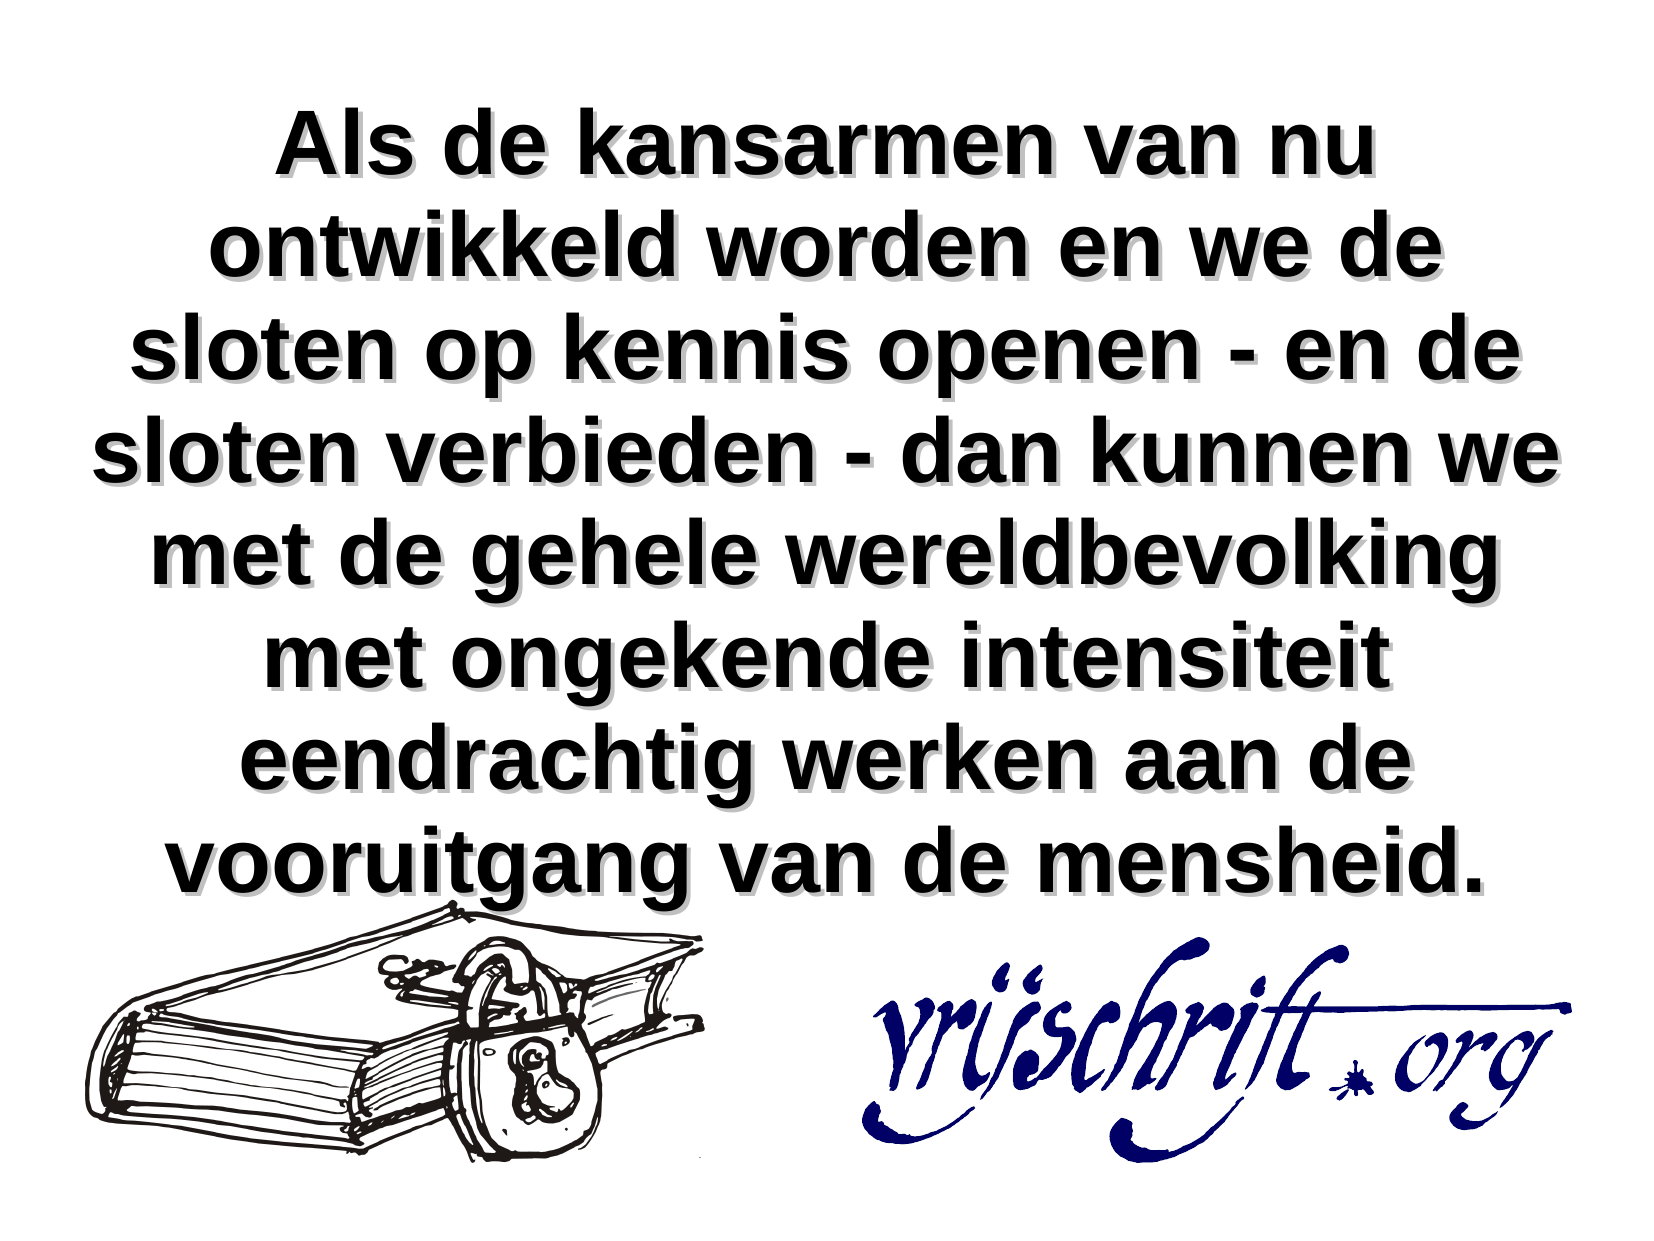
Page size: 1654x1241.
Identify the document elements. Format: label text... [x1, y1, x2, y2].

picture [862, 937, 1572, 1163]
title Als de kansarmen van nu ontwikkeld worden en we de sloten op kennis openen - en de sloten verbieden - dan kunnen we met de gehele wereldbevolking met ongekende intensiteit eendrachtig werken aan de vooruitgang van de mensheid. [82, 28, 1571, 975]
picture [85, 975, 705, 1163]
